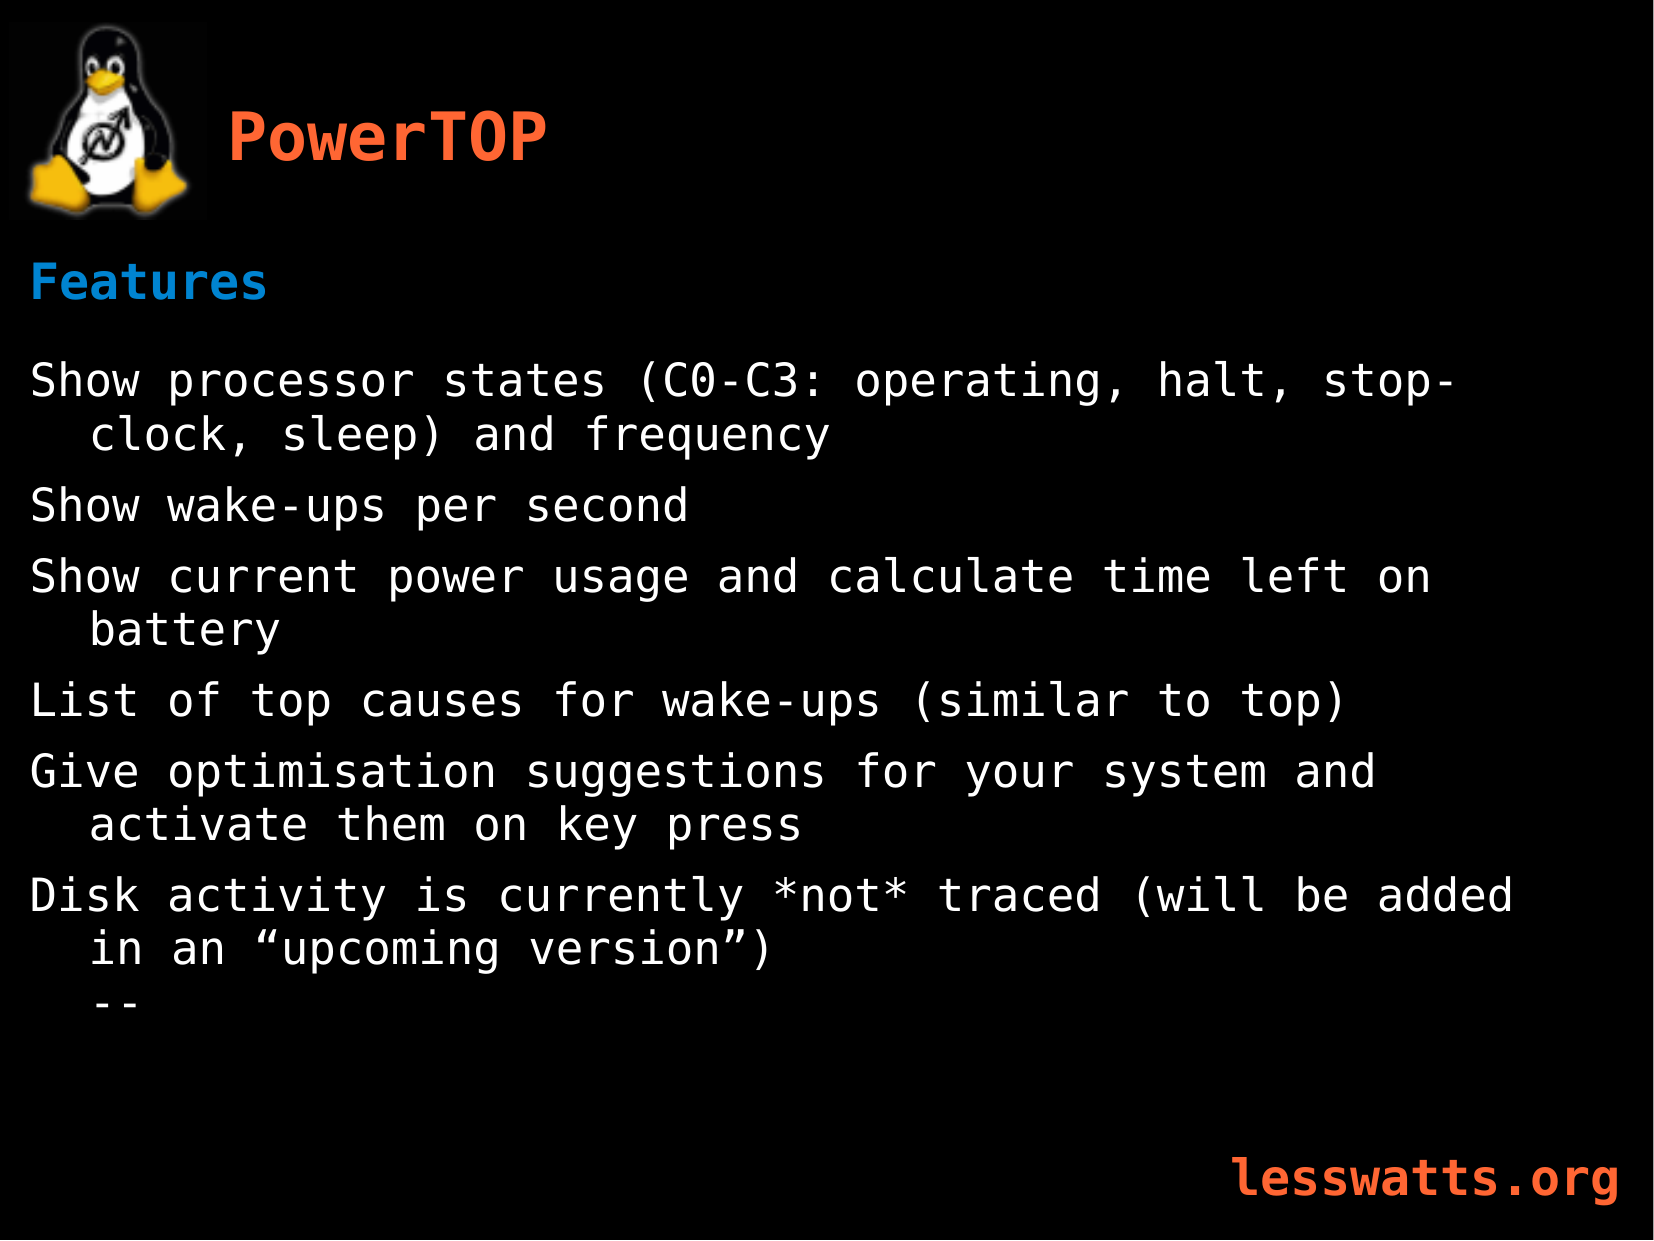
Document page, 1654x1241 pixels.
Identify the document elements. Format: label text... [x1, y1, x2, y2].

title Features [29, 249, 1625, 315]
list Show processor states (C0-C3: operating, halt, stop-clock, sleep) and frequency Show wake-ups per second Show current power usage and calculate time left on battery List of top causes for wake-ups (similar to top) Give optimisation suggestions for your system and activate them on key press Disk activity is currently *not* traced (will be added in an “upcoming version”) -- [29, 354, 1571, 1094]
picture [9, 22, 207, 220]
